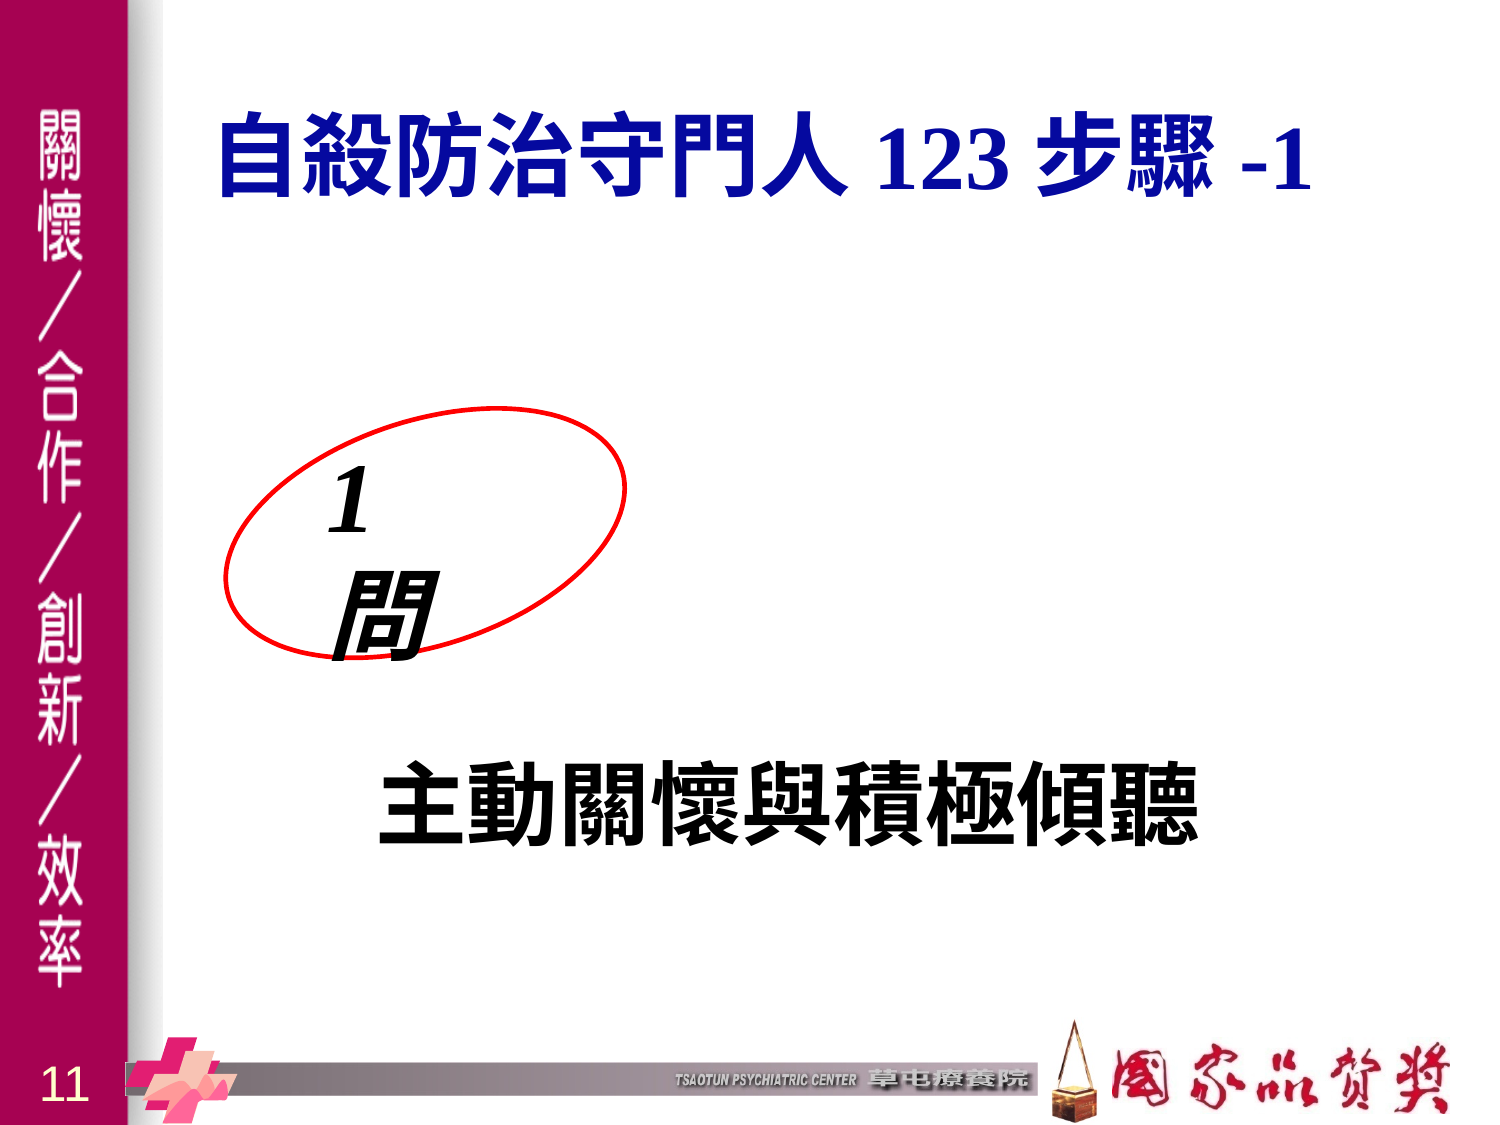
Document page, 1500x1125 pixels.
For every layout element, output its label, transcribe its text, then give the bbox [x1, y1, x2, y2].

text_box [23, 1043, 337, 1119]
title 自殺防治守門人123步驟-1 [194, 79, 1470, 216]
text_box 主動關懷與積極傾聽 [360, 739, 1388, 865]
text_box 1問 [311, 424, 504, 560]
